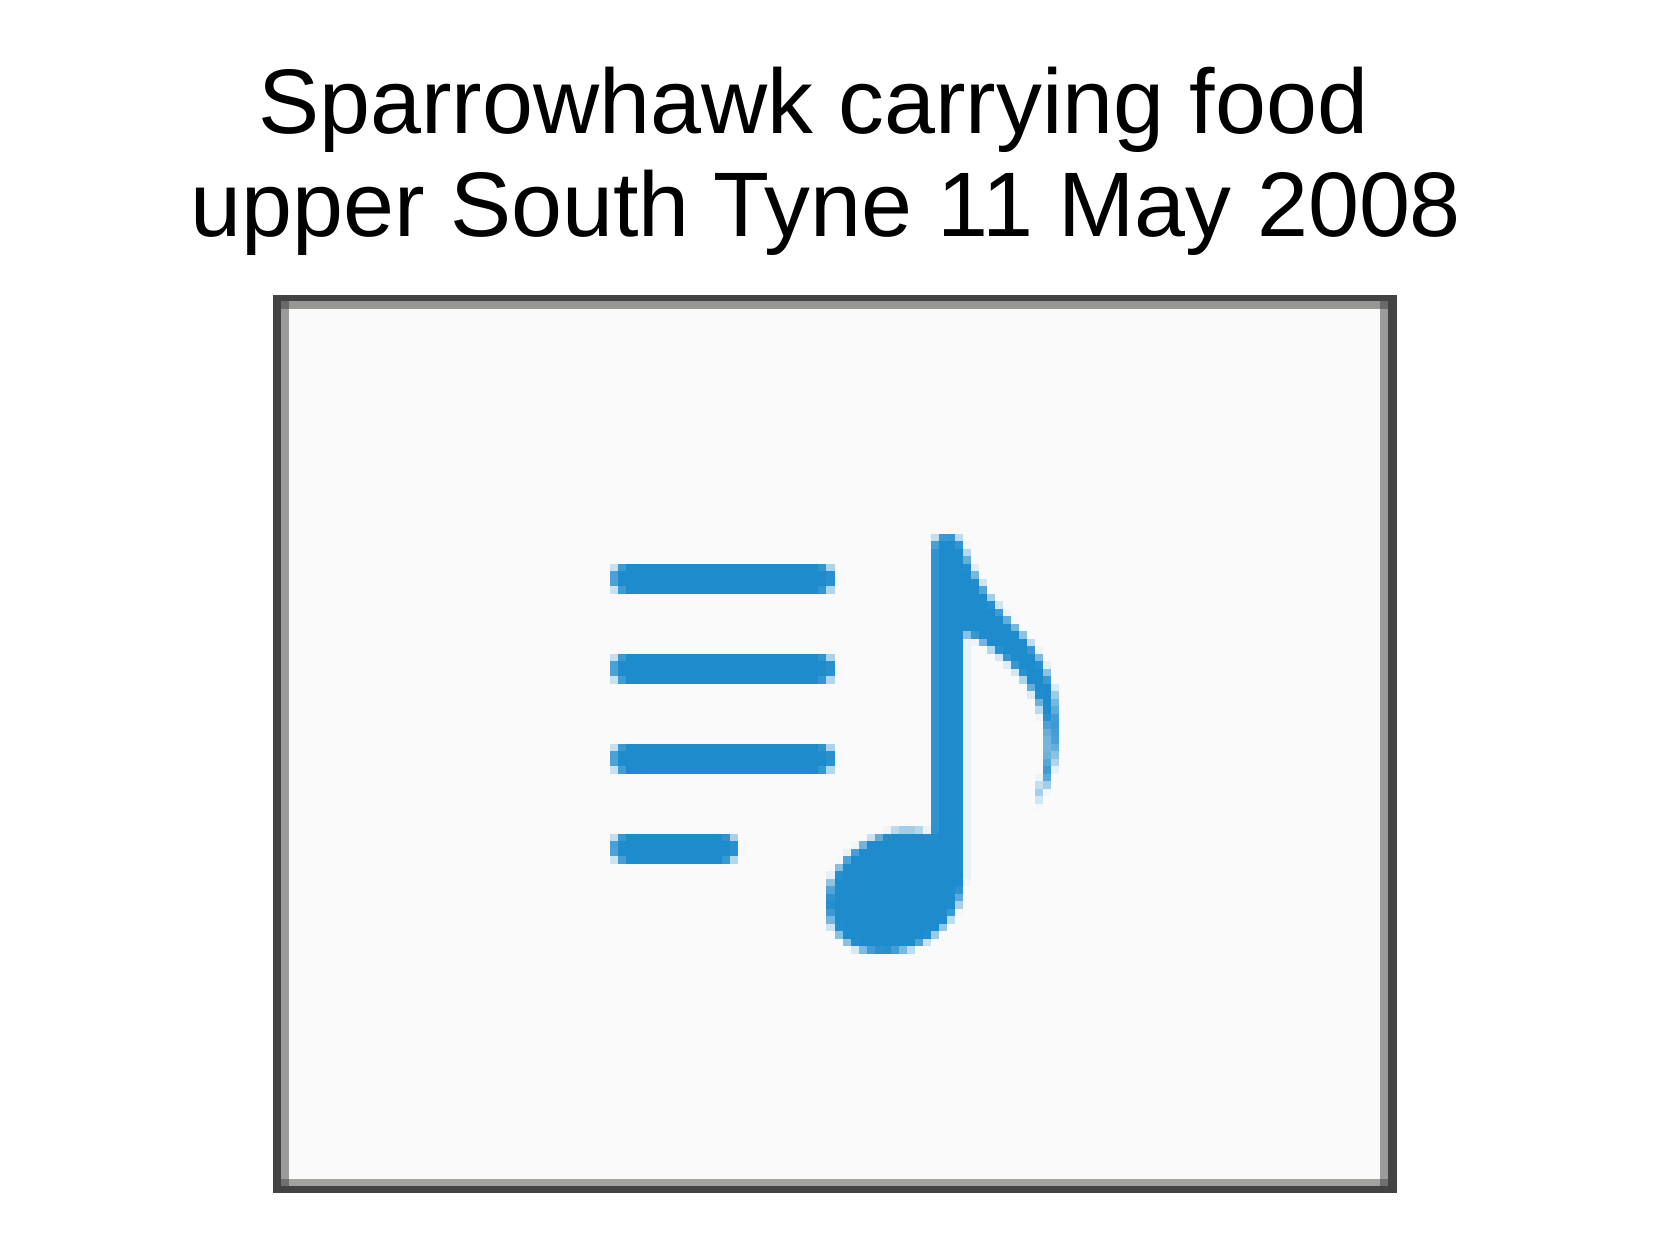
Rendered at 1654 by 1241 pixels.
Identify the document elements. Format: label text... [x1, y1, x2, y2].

text_box [272, 294, 1398, 1195]
title Sparrowhawk carrying food upper South Tyne 11 May 2008 [82, 49, 1571, 257]
